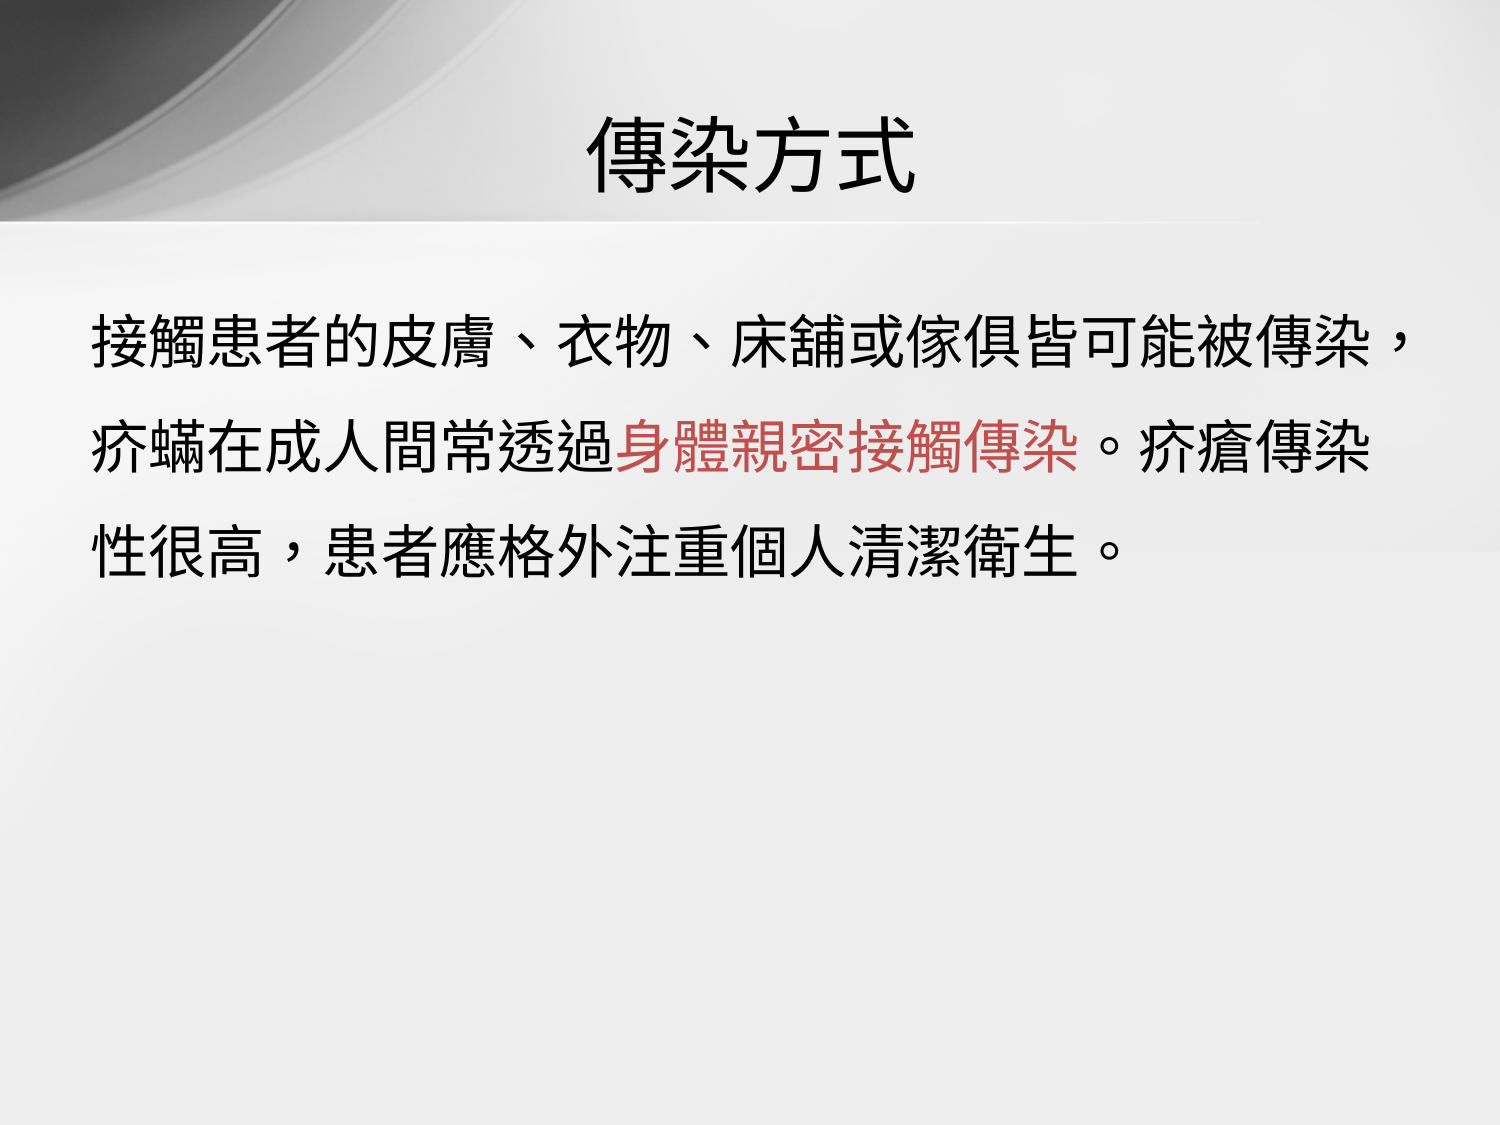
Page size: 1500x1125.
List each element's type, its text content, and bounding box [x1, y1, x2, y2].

list 接觸患者的皮膚、衣物、床舖或傢俱皆可能被傳染，疥蟎在成人間常透過身體親密接觸傳染。疥瘡傳染性很高，患者應格外注重個人清潔衛生。 [75, 262, 1425, 681]
picture [0, 0, 1500, 1125]
title 傳染方式 [76, 54, 1427, 211]
